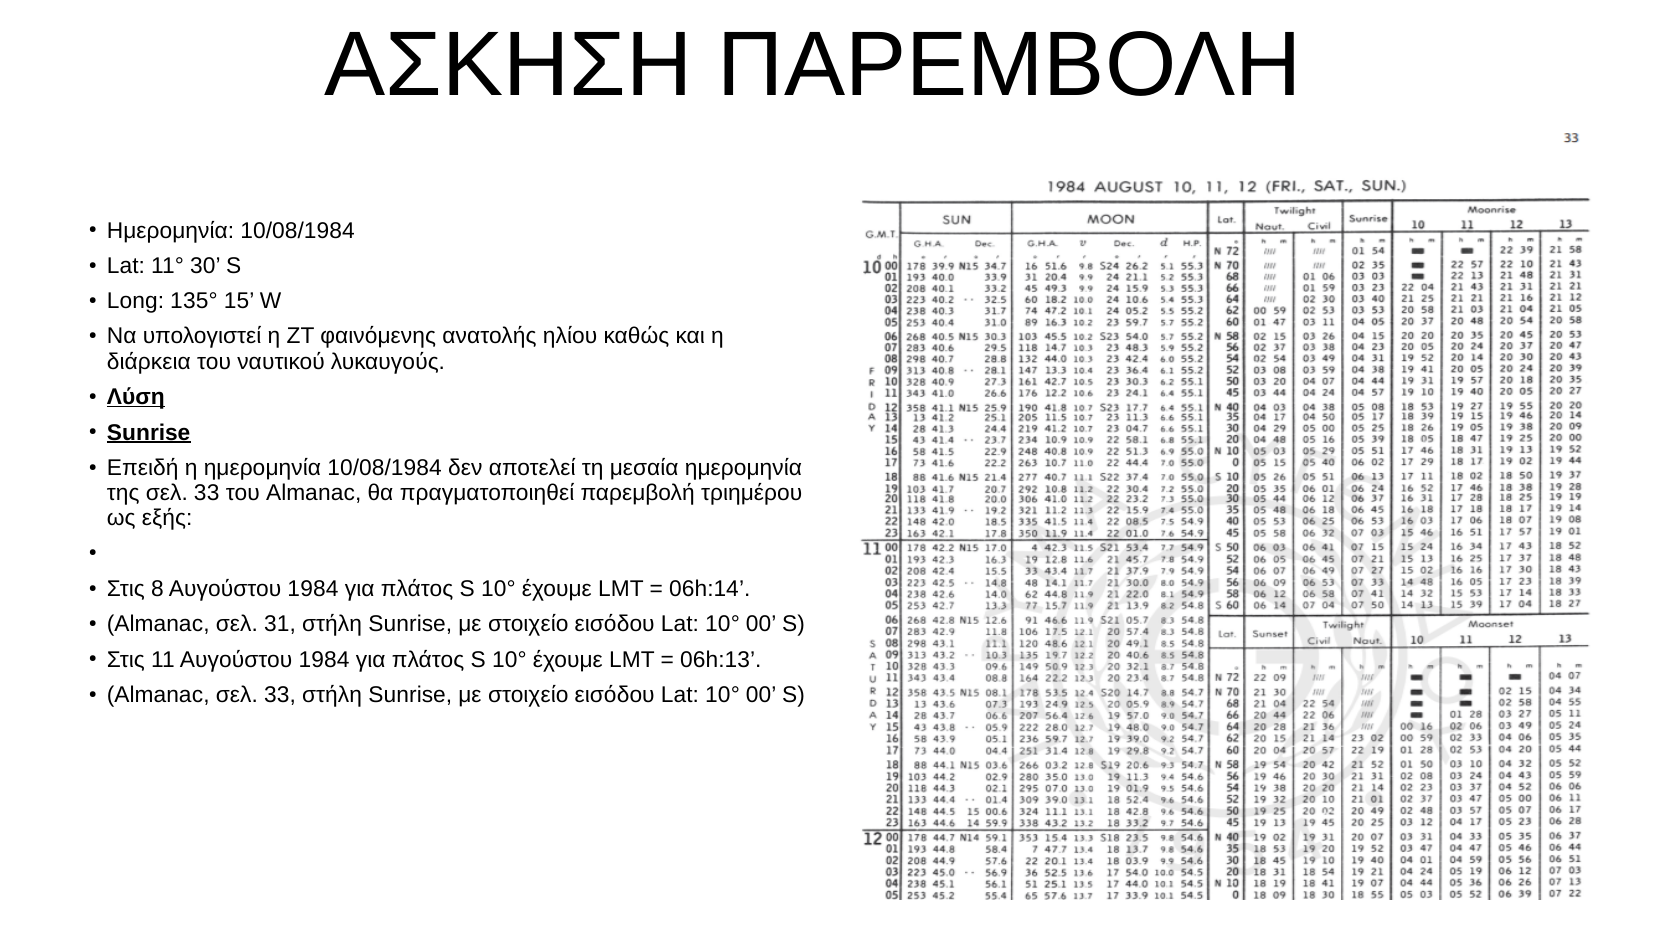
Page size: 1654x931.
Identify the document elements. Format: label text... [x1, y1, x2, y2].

title ΑΣΚΗΣΗ ΠΑΡΕΜΒΟΛΗ [82, 12, 1571, 218]
picture [825, 112, 1613, 901]
list Ημερομηνία: 10/08/1984 Lat: 11° 30’ S Long: 135° 15’ W Να υπολογιστεί η ΖΤ φαινόμενης ανατολής ηλίου καθώς και η διάρκεια του ναυτικού λυκαυγούς. Λύση Sunrise Επειδή η ημερομηνία 10/08/1984 δεν αποτελεί τη μεσαία ημερομηνία της σελ. 33 του Almanac, θα πραγματοποιηθεί παρεμβολή τριημέρου ως εξής: Στις 8 Αυγούστου 1984 για πλάτος S 10° έχουμε LMT = 06h:14’. (Almanac, σελ. 31, στήλη Sunrise, με στοιχείο εισόδου Lat: 10° 00’ S) Στις 11 Αυγούστου 1984 για πλάτος S 10° έχουμε LMT = 06h:13’. (Almanac, σελ. 33, στήλη Sunrise, με στοιχείο εισόδου Lat: 10° 00’ S) [82, 217, 809, 758]
